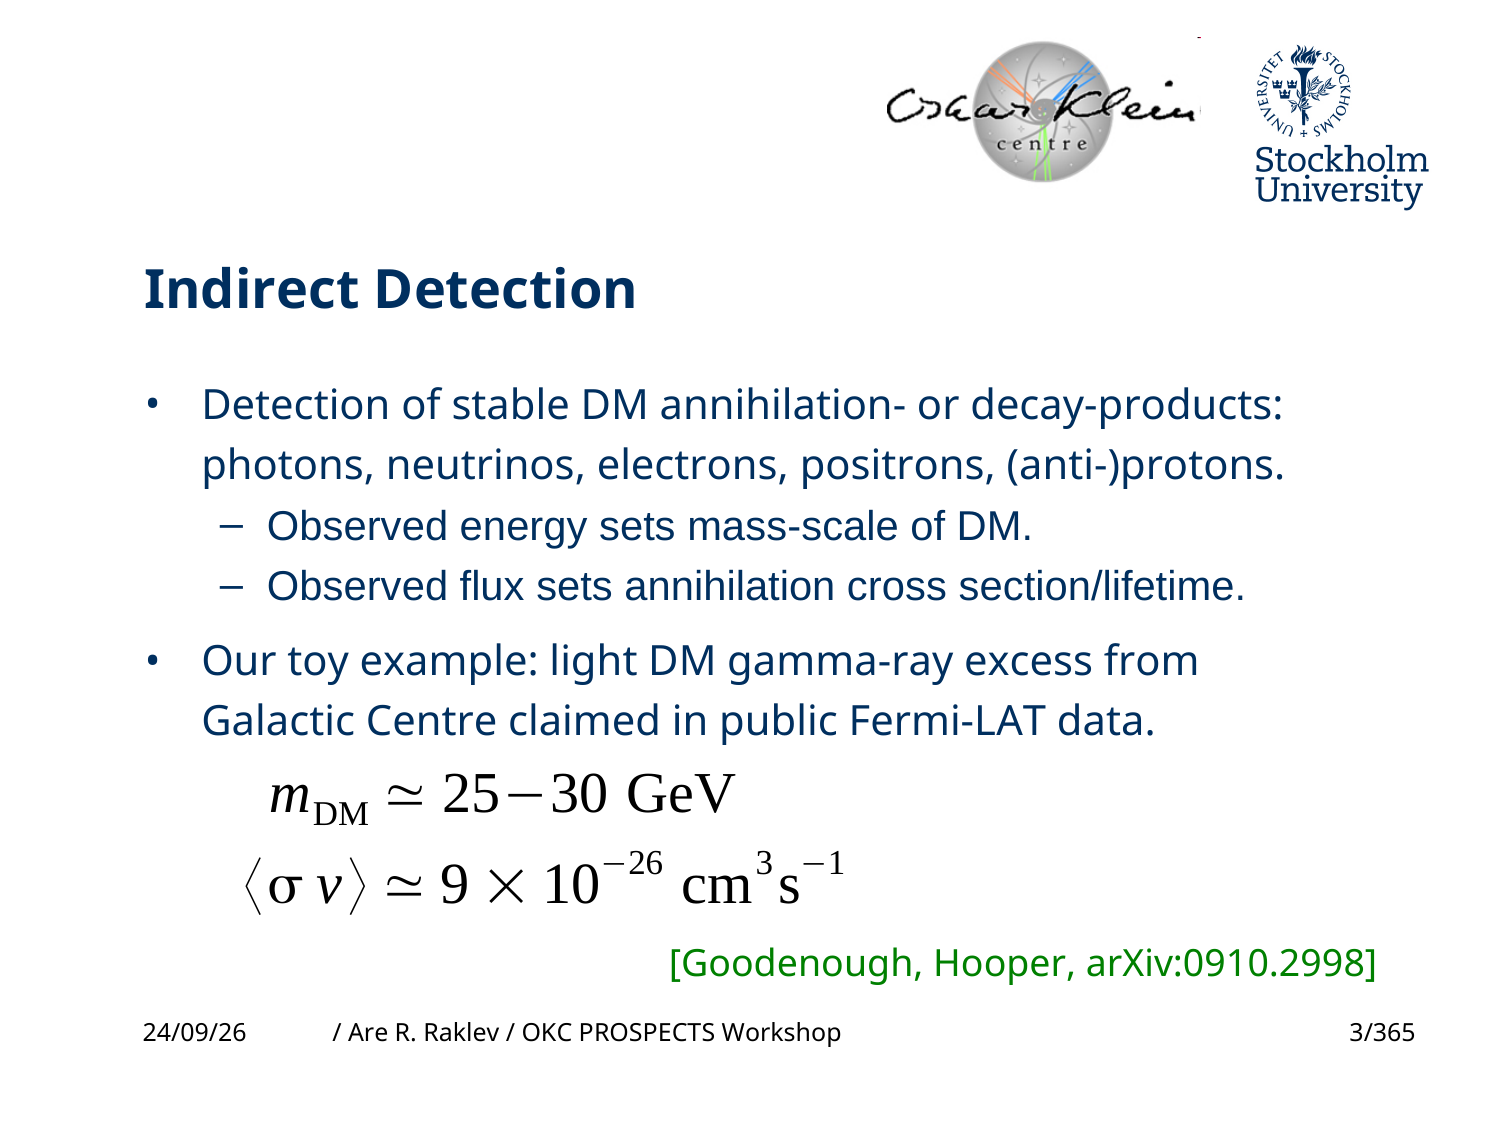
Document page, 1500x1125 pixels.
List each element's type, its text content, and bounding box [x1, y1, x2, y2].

chart [237, 843, 851, 922]
chart [260, 760, 743, 834]
text_box [Goodenough, Hooper, arXiv:0910.2998] [654, 931, 1393, 993]
list Detection of stable DM annihilation- or decay-products: photons, neutrinos, electrons, positrons, (anti-)protons. Observed energy sets mass-scale of DM. Observed flux sets annihilation cross section/lifetime. Our toy example: light DM gamma-ray excess from Galactic Centre claimed in public Fermi-LAT data. [130, 359, 1431, 1019]
picture [1255, 44, 1445, 211]
title Indirect Detection [129, 245, 1426, 376]
picture [887, 37, 1201, 189]
